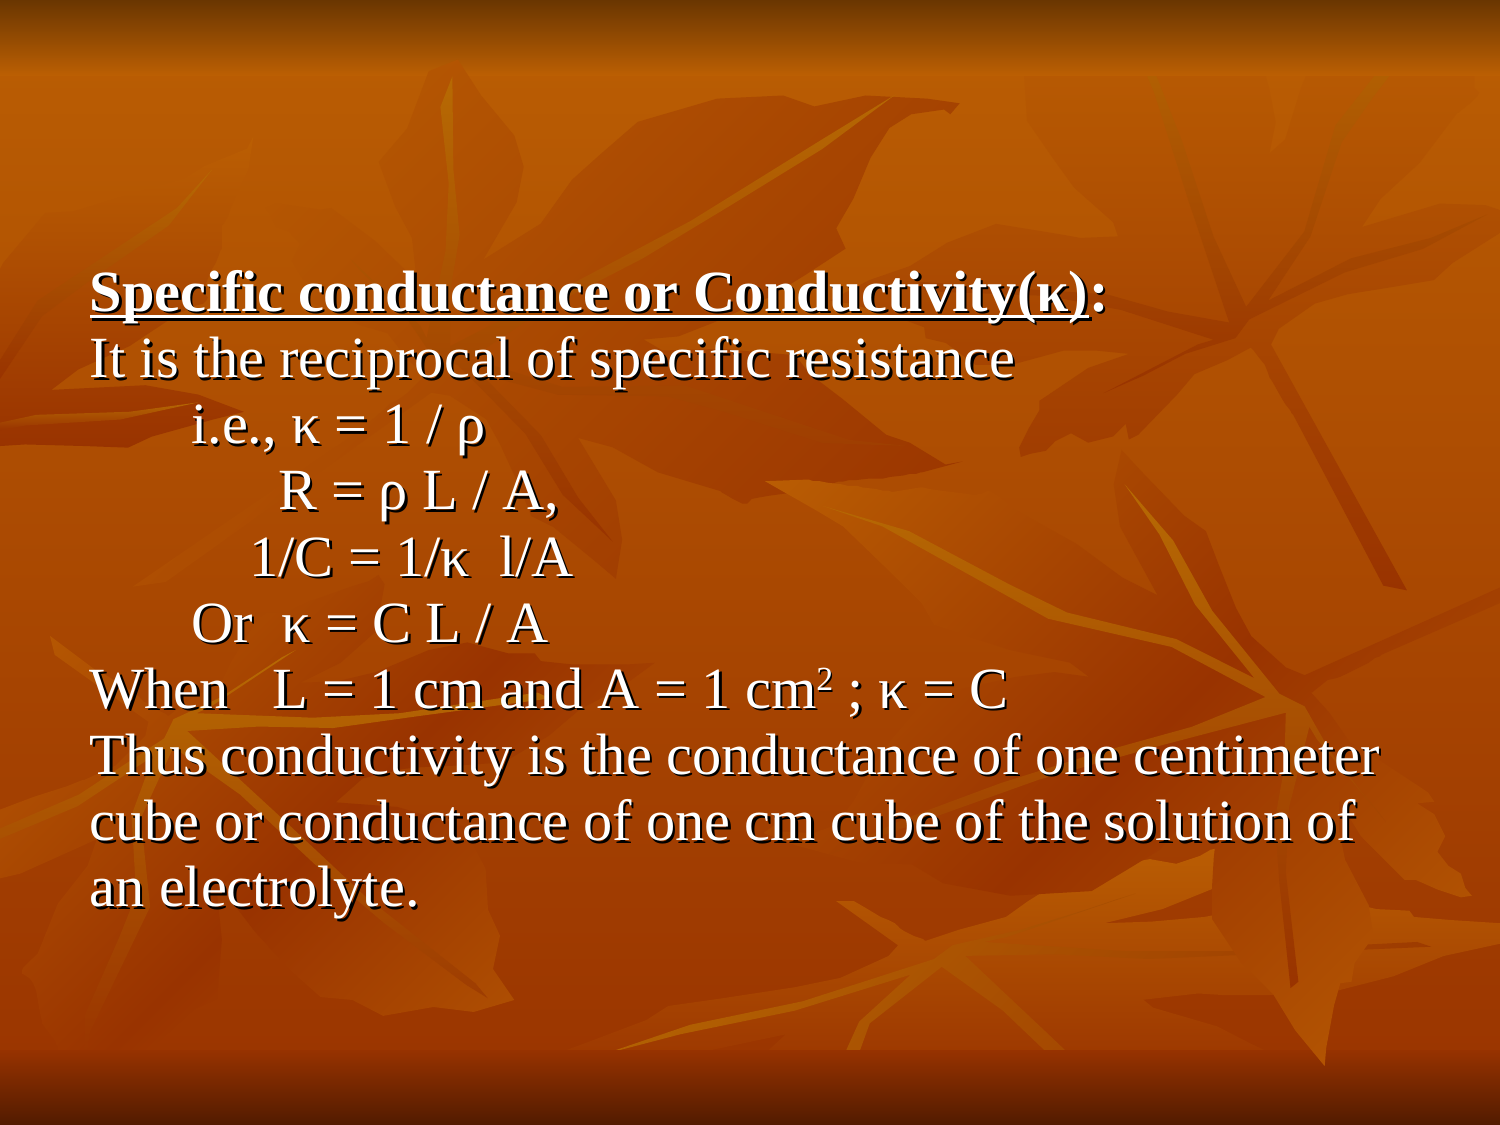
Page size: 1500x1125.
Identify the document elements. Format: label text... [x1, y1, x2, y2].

list Specific conductance or Conductivity(κ): It is the reciprocal of specific resistance i.e., κ = 1 / ρ R = ρ L / A, 1/C = 1/κ l/A Or κ = C L / A When L = 1 cm and A = 1 cm2 ; κ = C Thus conductivity is the conductance of one centimeter cube or conductance of one cm cube of the solution of an electrolyte. [75, 262, 1426, 1006]
